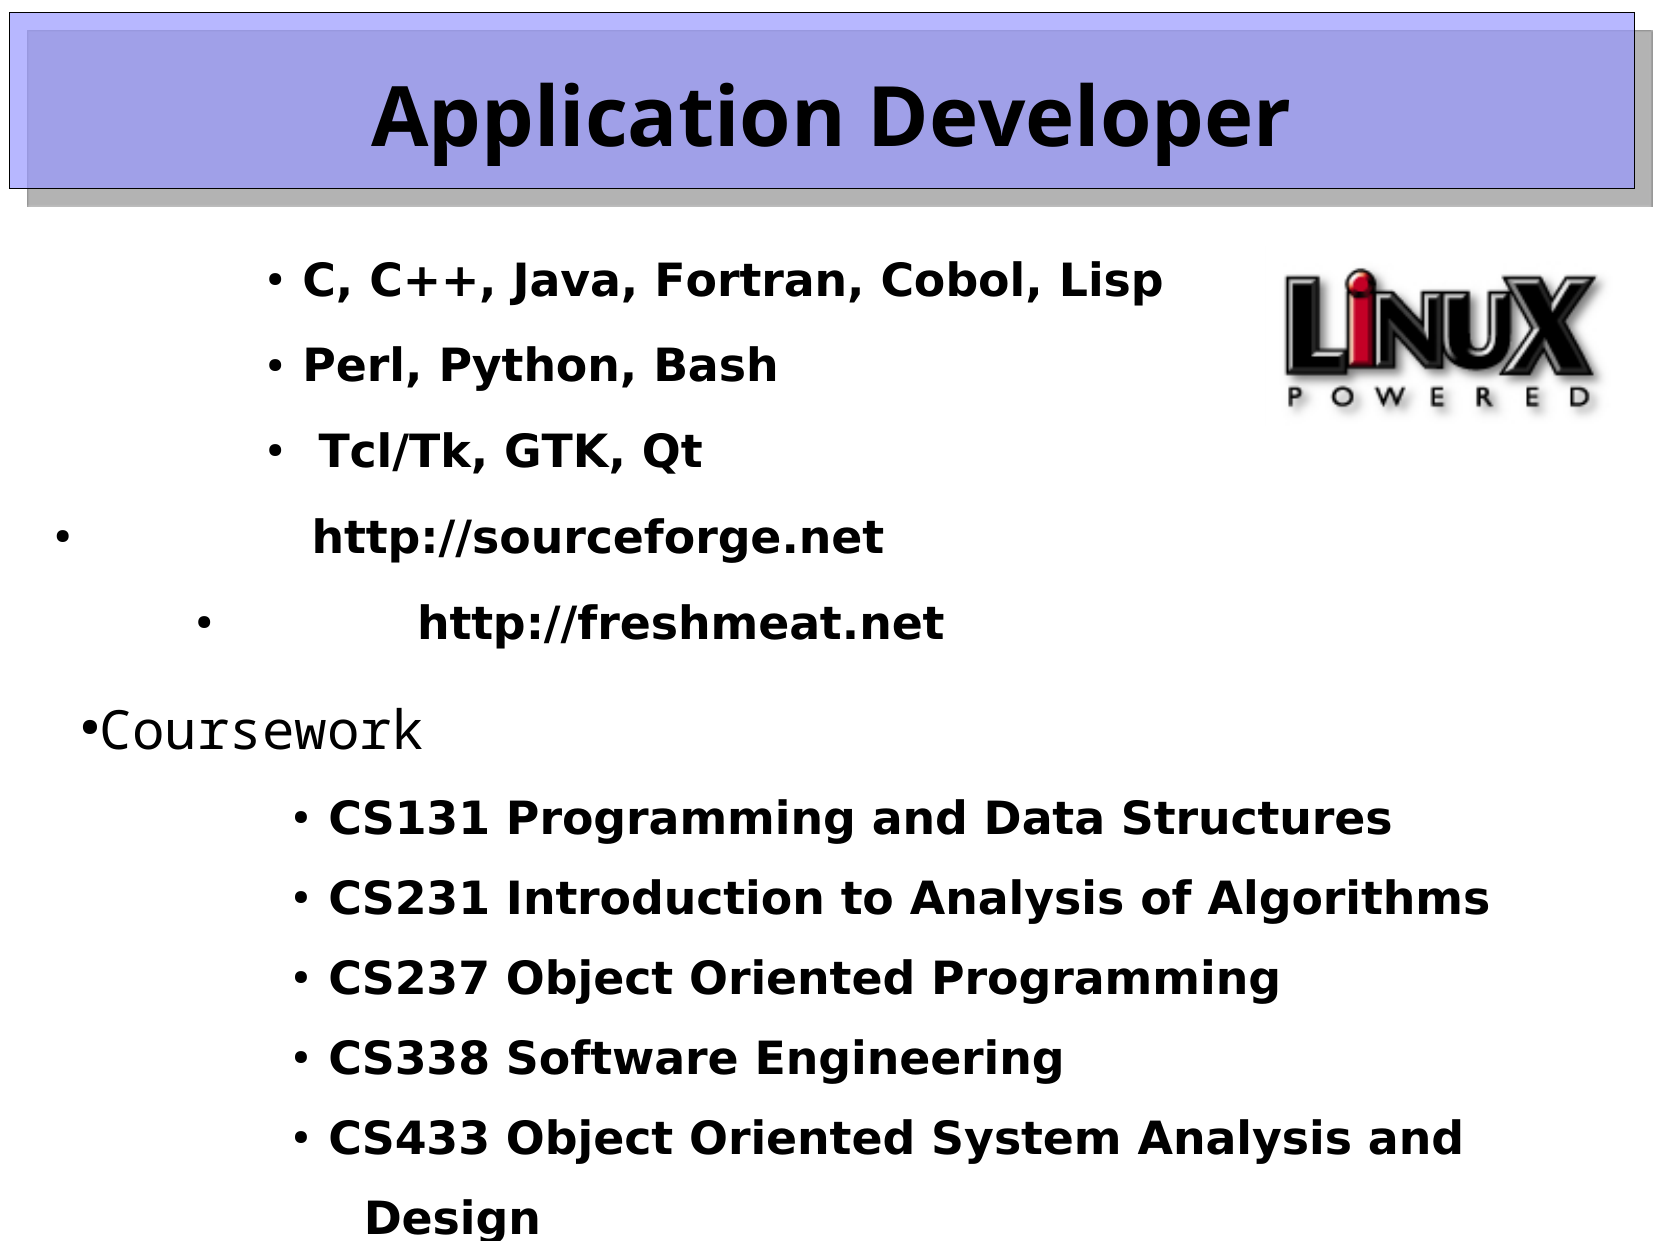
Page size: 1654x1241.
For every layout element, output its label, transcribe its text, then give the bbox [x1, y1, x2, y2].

picture [1264, 246, 1619, 426]
text_box Application Developer [237, 57, 1427, 166]
text_box [83, 544, 657, 603]
text_box Coursework CS131 Programming and Data Structures CS231 Introduction to Analysis of Algorithms CS237 Object Oriented Programming CS338 Software Engineering CS433 Object Oriented System Analysis and Design [80, 654, 1597, 1241]
text_box C, C++, Java, Fortran, Cobol, Lisp Perl, Python, Bash Tcl/Tk, GTK, Qt http://sourceforge.net http://freshmeat.net [54, 227, 1291, 726]
text_box [9, 12, 1635, 189]
